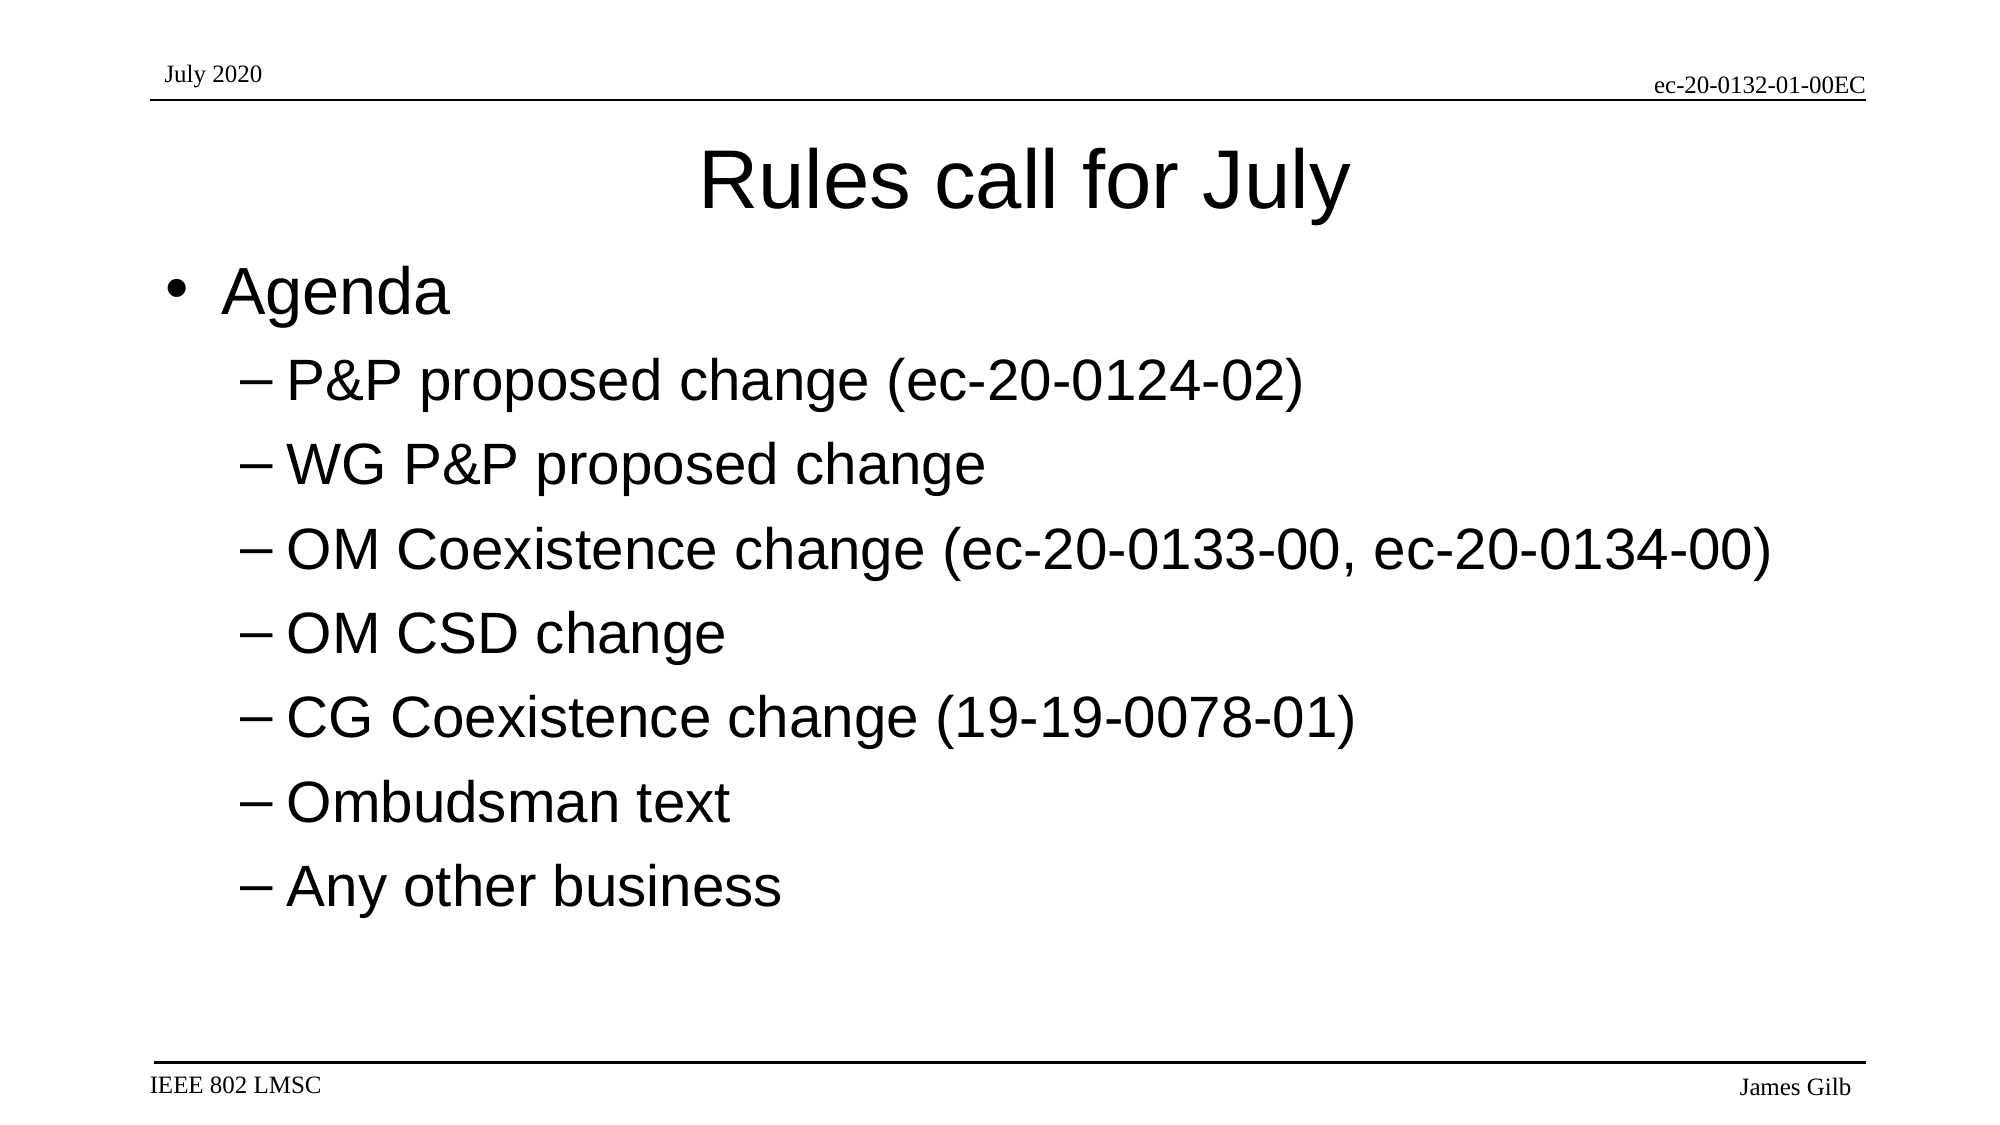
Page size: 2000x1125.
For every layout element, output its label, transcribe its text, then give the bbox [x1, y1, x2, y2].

title Rules call for July [149, 112, 1900, 238]
list Agenda P&P proposed change (ec-20-0124-02) WG P&P proposed change OM Coexistence change (ec-20-0133-00, ec-20-0134-00) OM CSD change CG Coexistence change (19-19-0078-01) Ombudsman text Any other business [149, 239, 1900, 1051]
